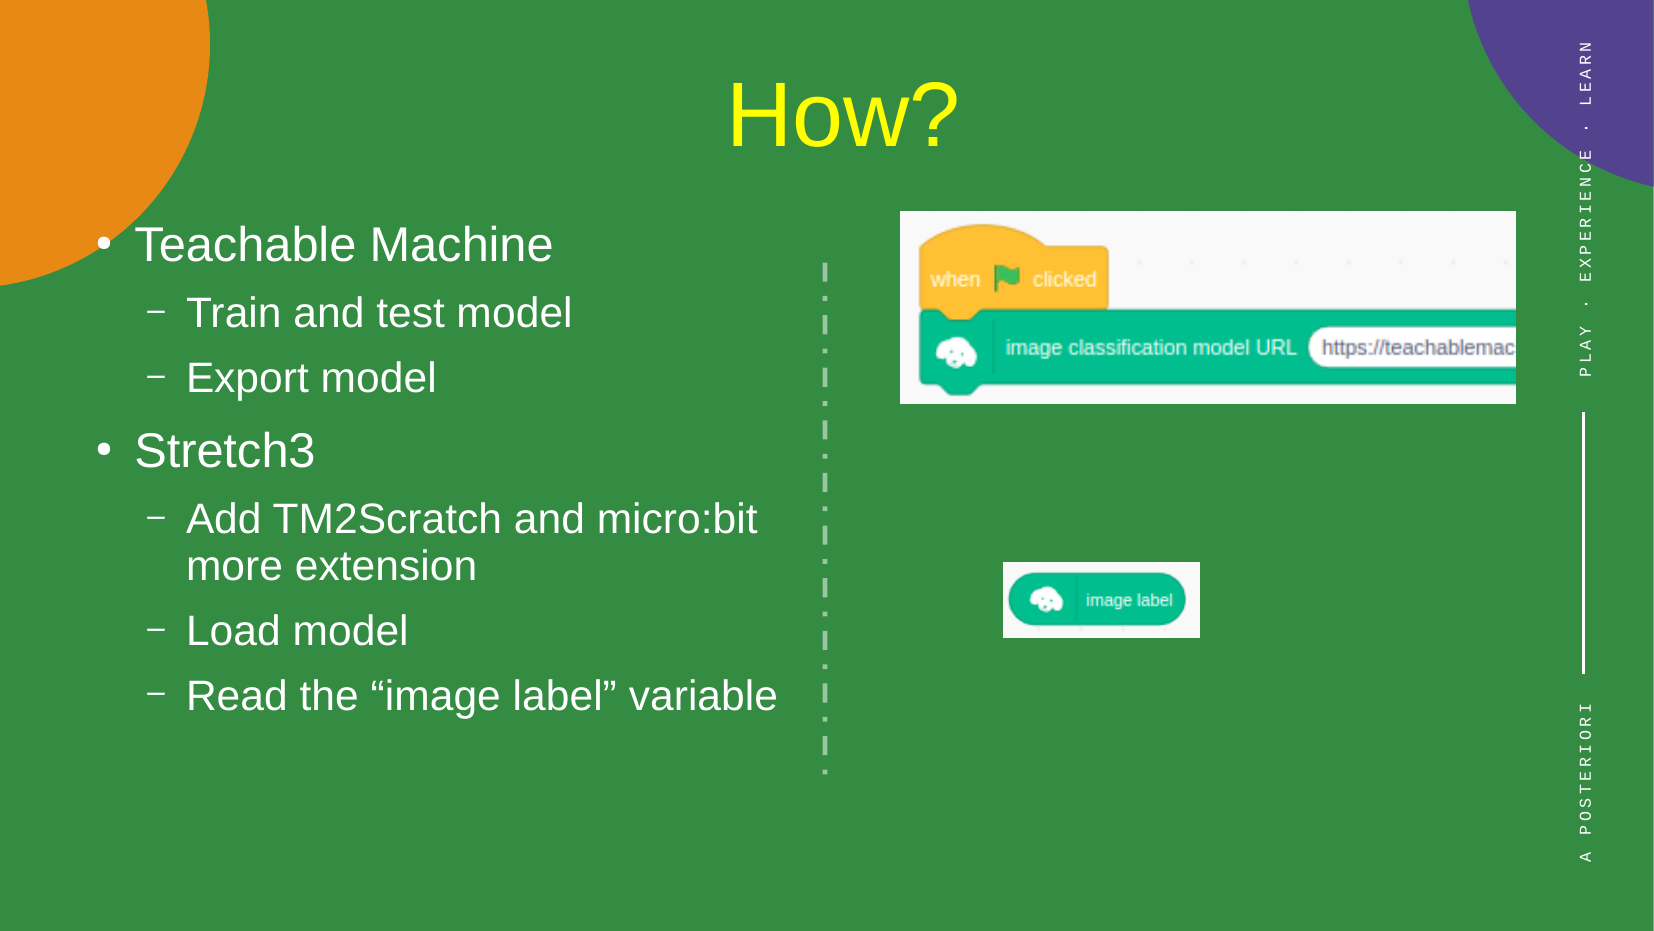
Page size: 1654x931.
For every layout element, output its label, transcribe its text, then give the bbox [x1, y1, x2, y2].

title How? [187, 37, 1501, 193]
picture [900, 211, 1516, 404]
picture [1003, 562, 1200, 638]
list Teachable Machine Train and test model Export model Stretch3 Add TM2Scratch and micro:bit more extension Load model Read the “image label” variable [82, 217, 788, 758]
